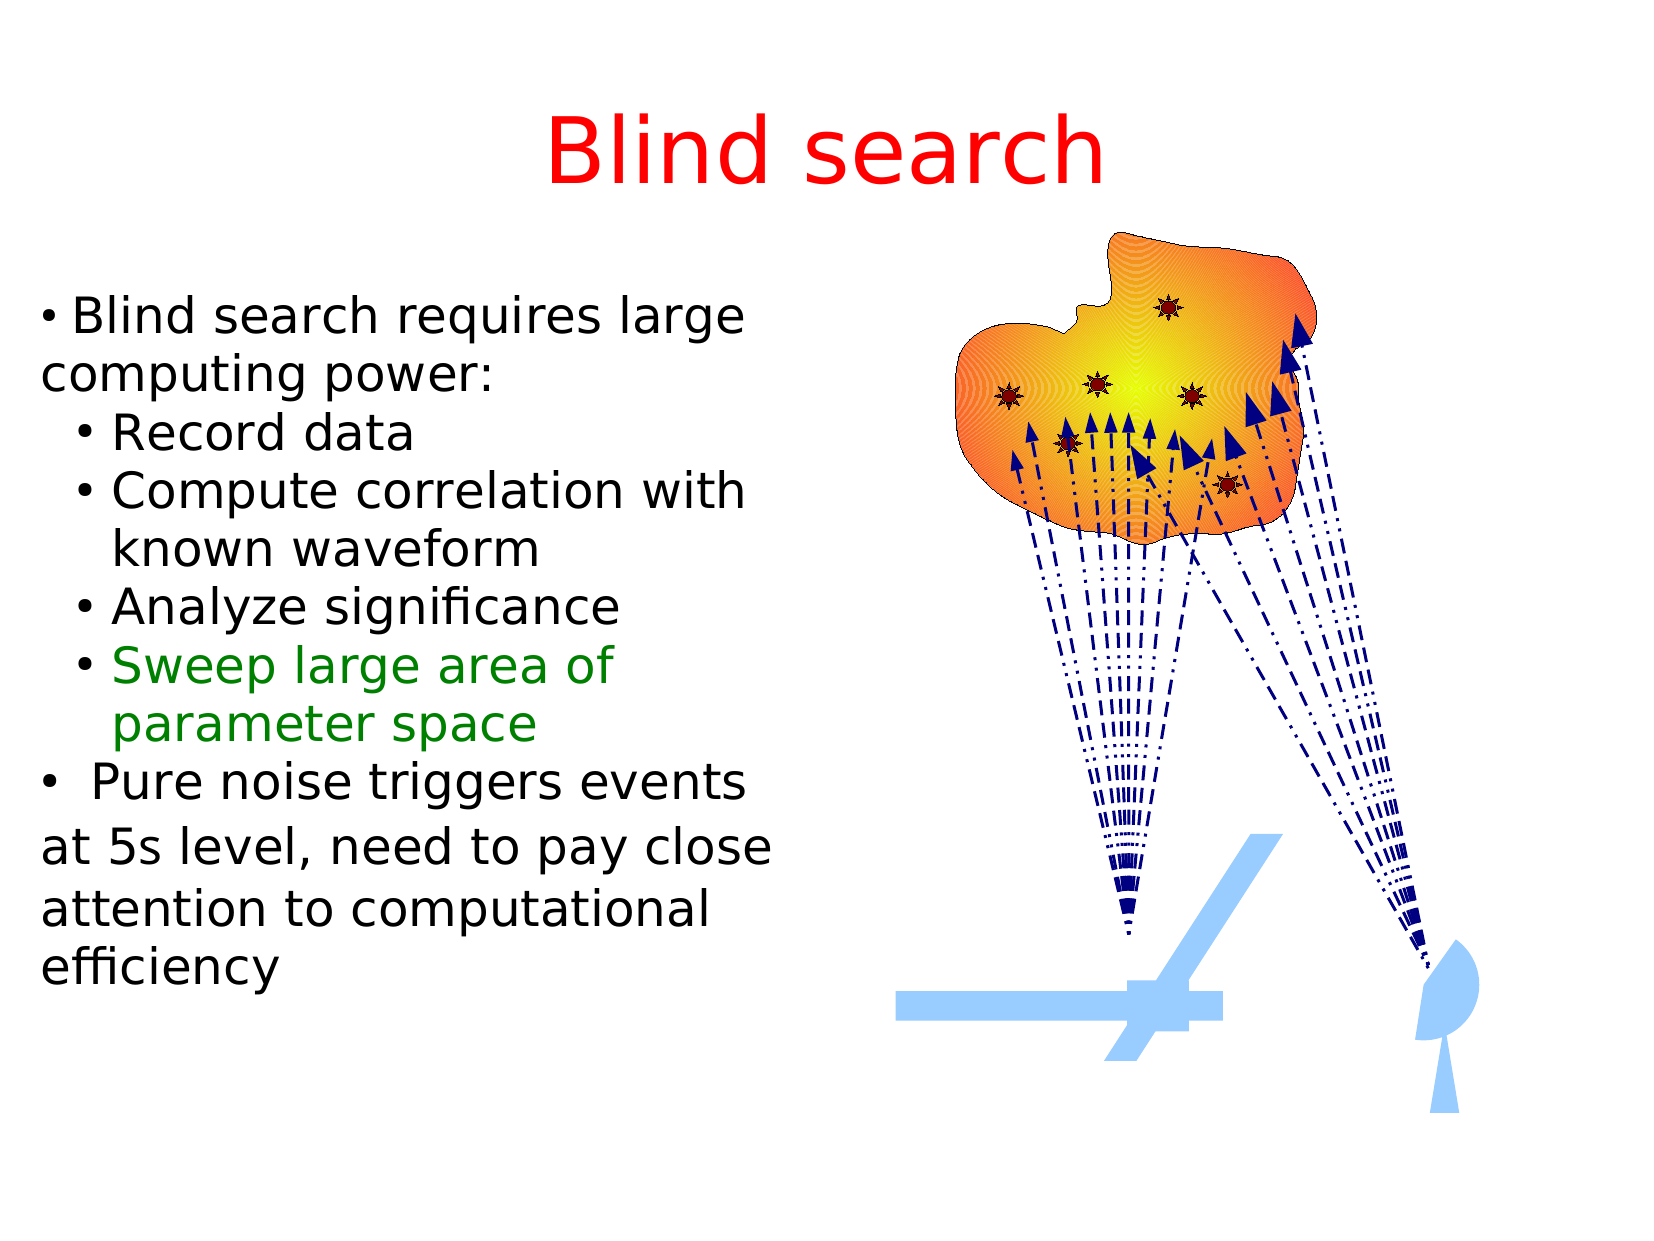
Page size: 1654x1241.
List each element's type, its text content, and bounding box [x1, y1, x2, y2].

text_box [895, 833, 1284, 1061]
text_box [1415, 939, 1480, 1113]
text_box [955, 232, 1317, 545]
text_box Blind search requires large computing power: Record data Compute correlation with known waveform Analyze significance Sweep large area of parameter space Pure noise triggers events at 5s level, need to pay close attention to computational efficiency [23, 276, 825, 1000]
title Blind search [82, 49, 1571, 257]
